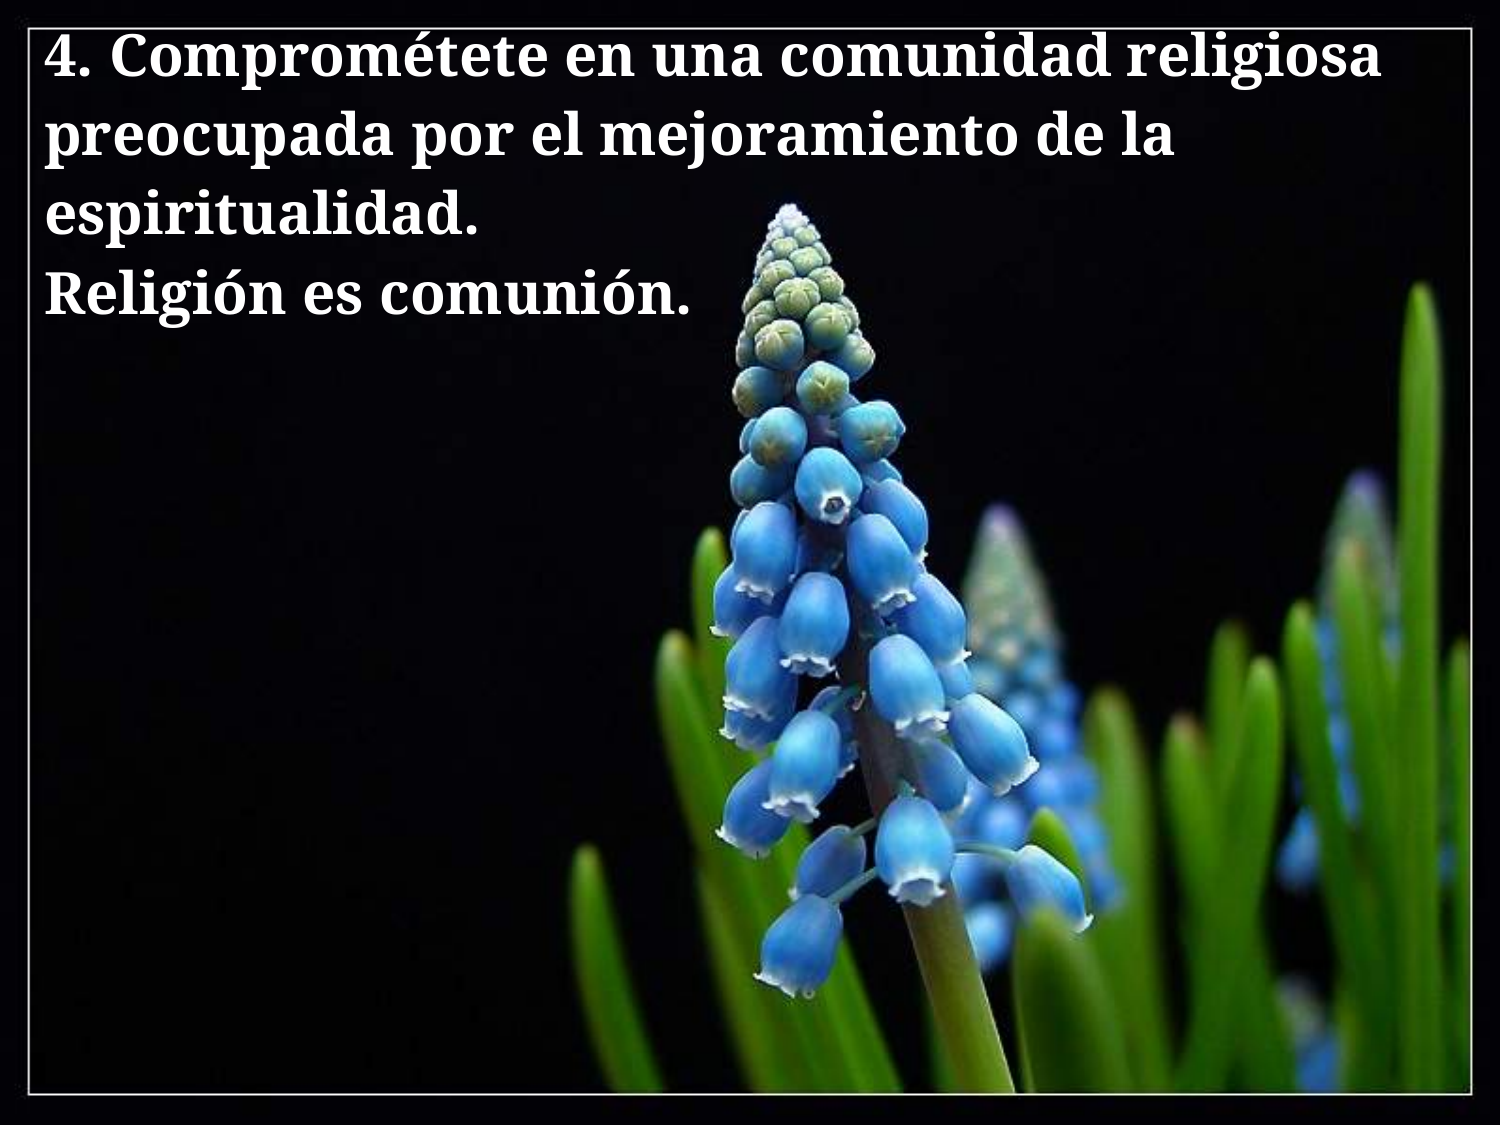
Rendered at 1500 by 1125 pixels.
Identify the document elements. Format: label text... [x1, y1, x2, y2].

text_box 4. Comprométete en una comunidad religiosa preocupada por el mejoramiento de la espiritualidad. Religión es comunión. [29, 6, 1477, 332]
picture [0, 0, 1500, 1125]
